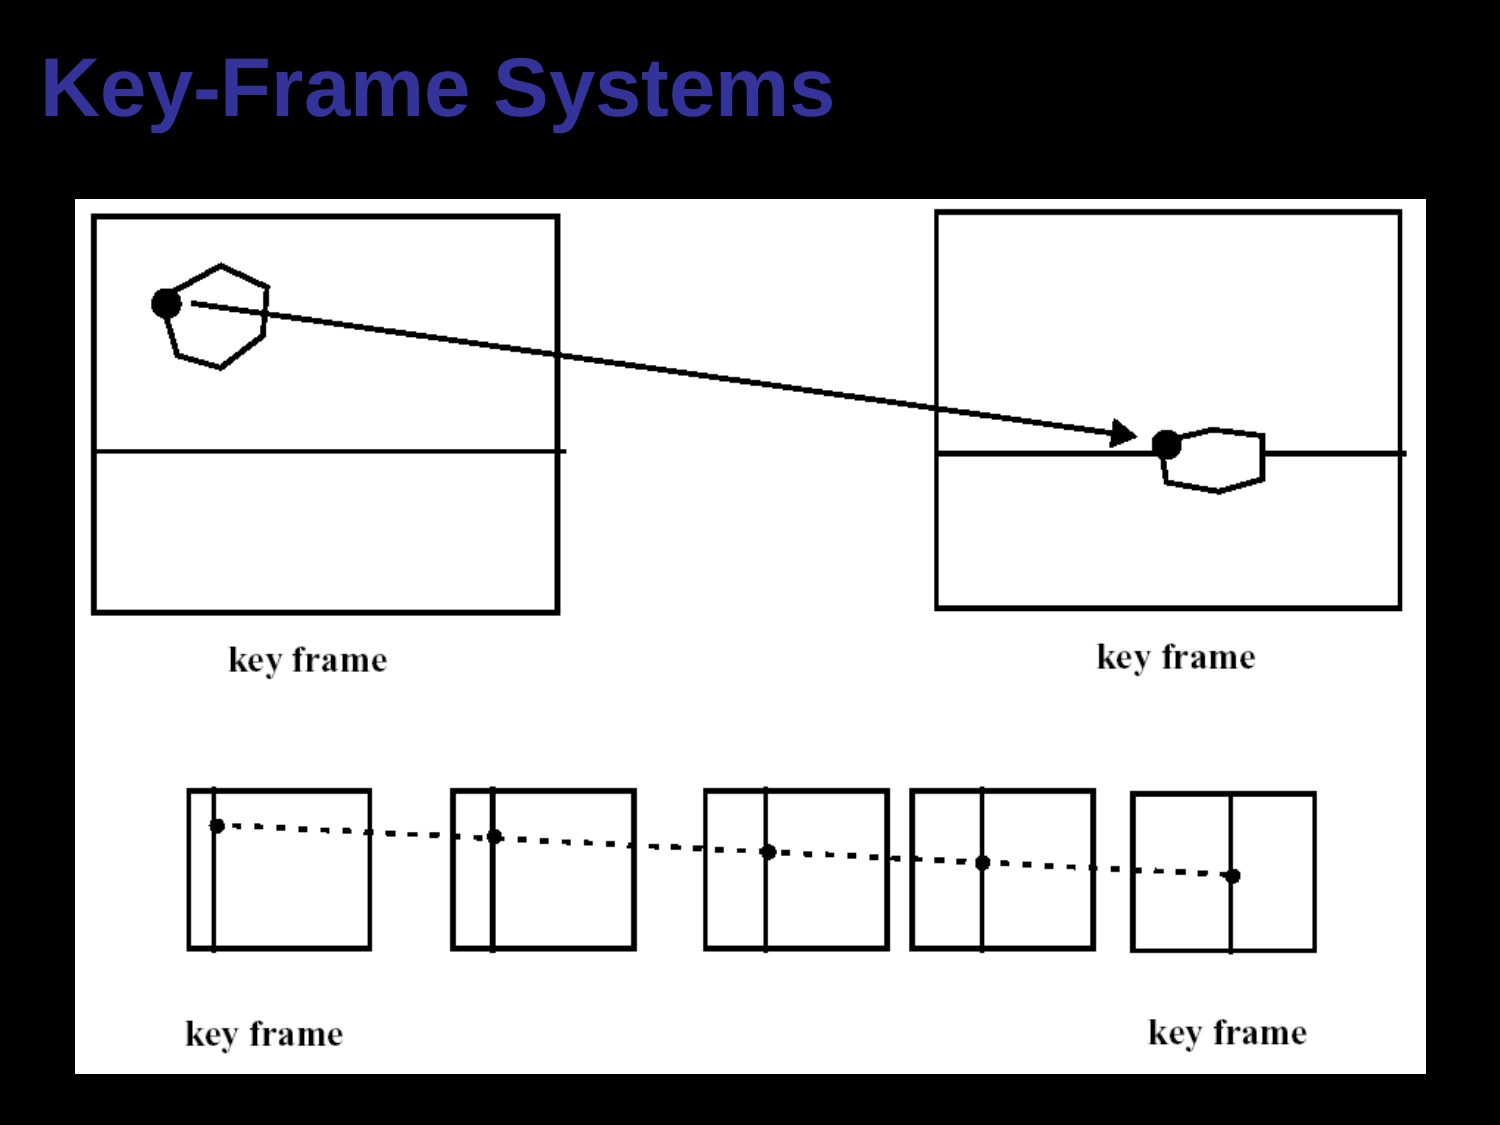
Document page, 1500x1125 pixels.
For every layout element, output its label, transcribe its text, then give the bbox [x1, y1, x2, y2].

text_box Key-Frame Systems [26, 24, 852, 141]
picture [75, 199, 1426, 1074]
